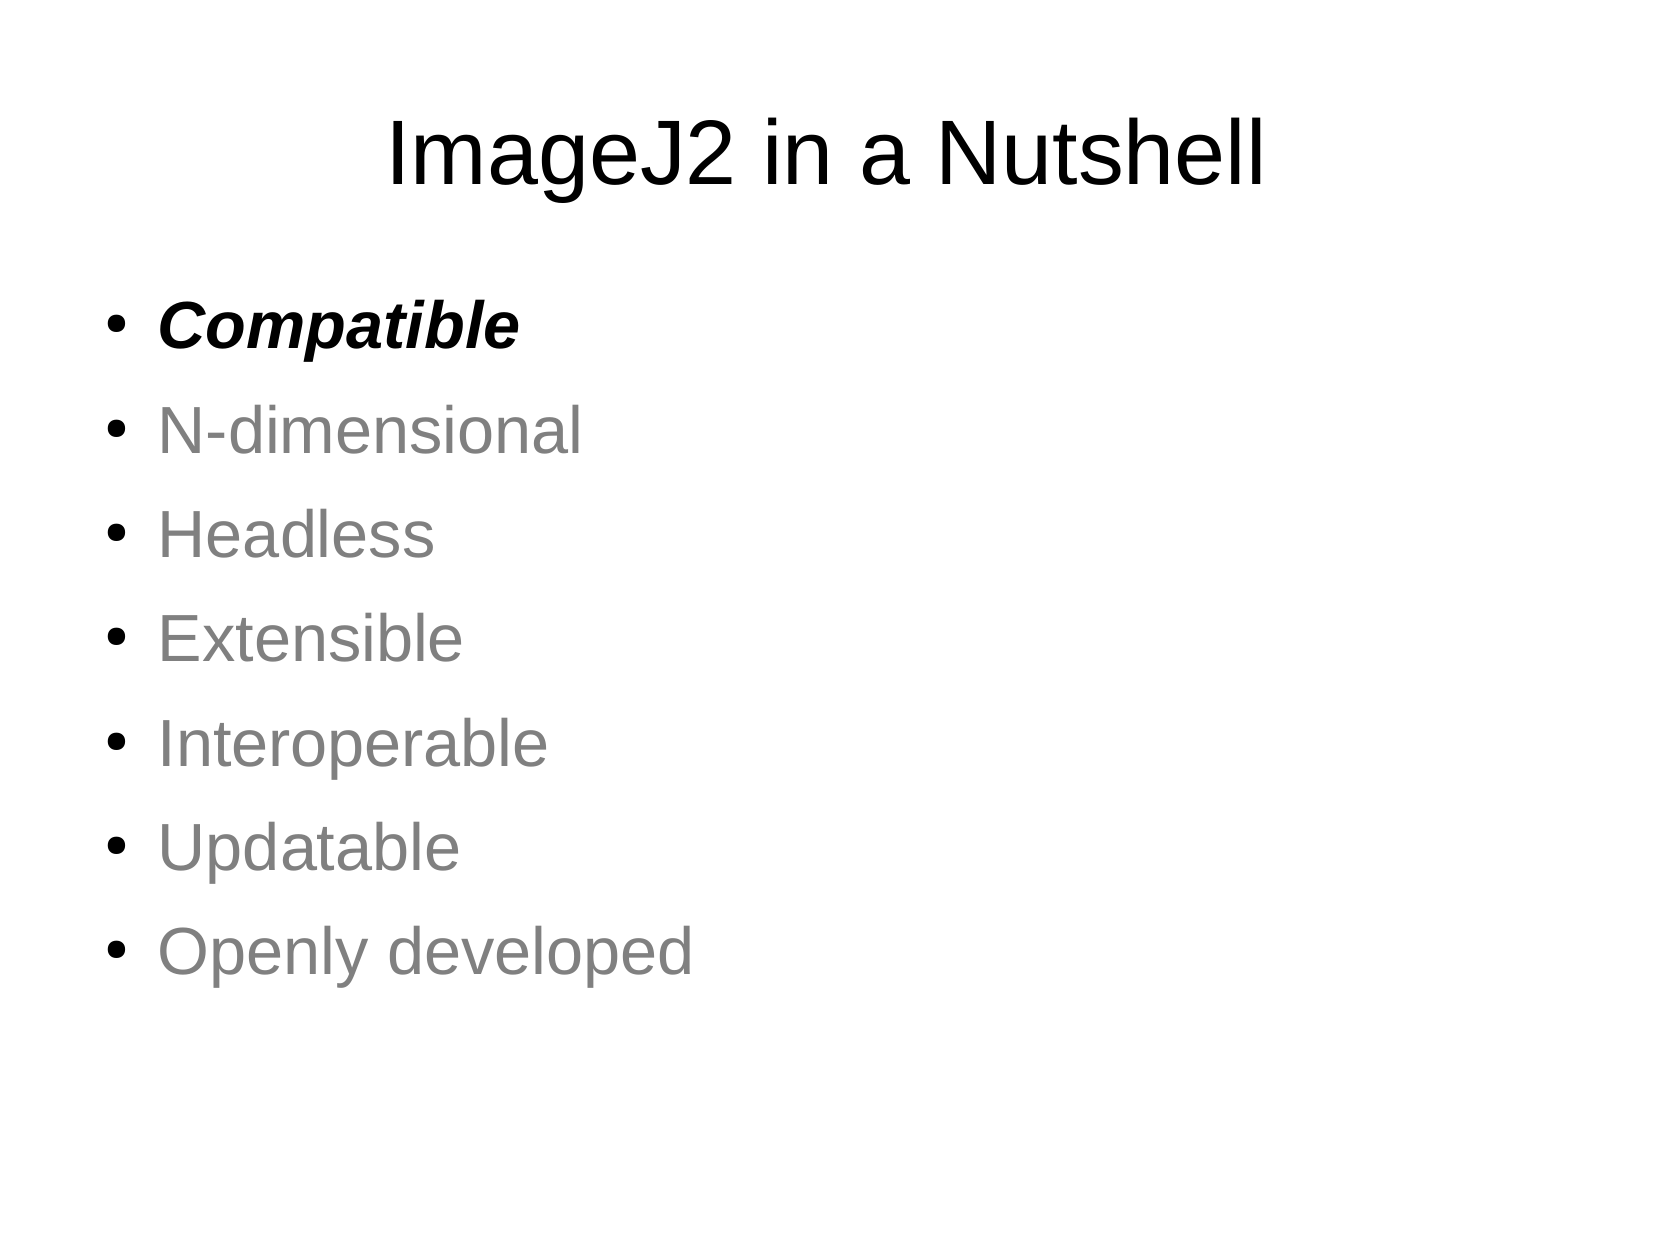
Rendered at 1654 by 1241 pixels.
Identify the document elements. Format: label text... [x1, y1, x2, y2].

list Compatible N-dimensional Headless Extensible Interoperable Updatable Openly developed [86, 288, 1576, 1108]
title ImageJ2 in a Nutshell [82, 49, 1571, 257]
